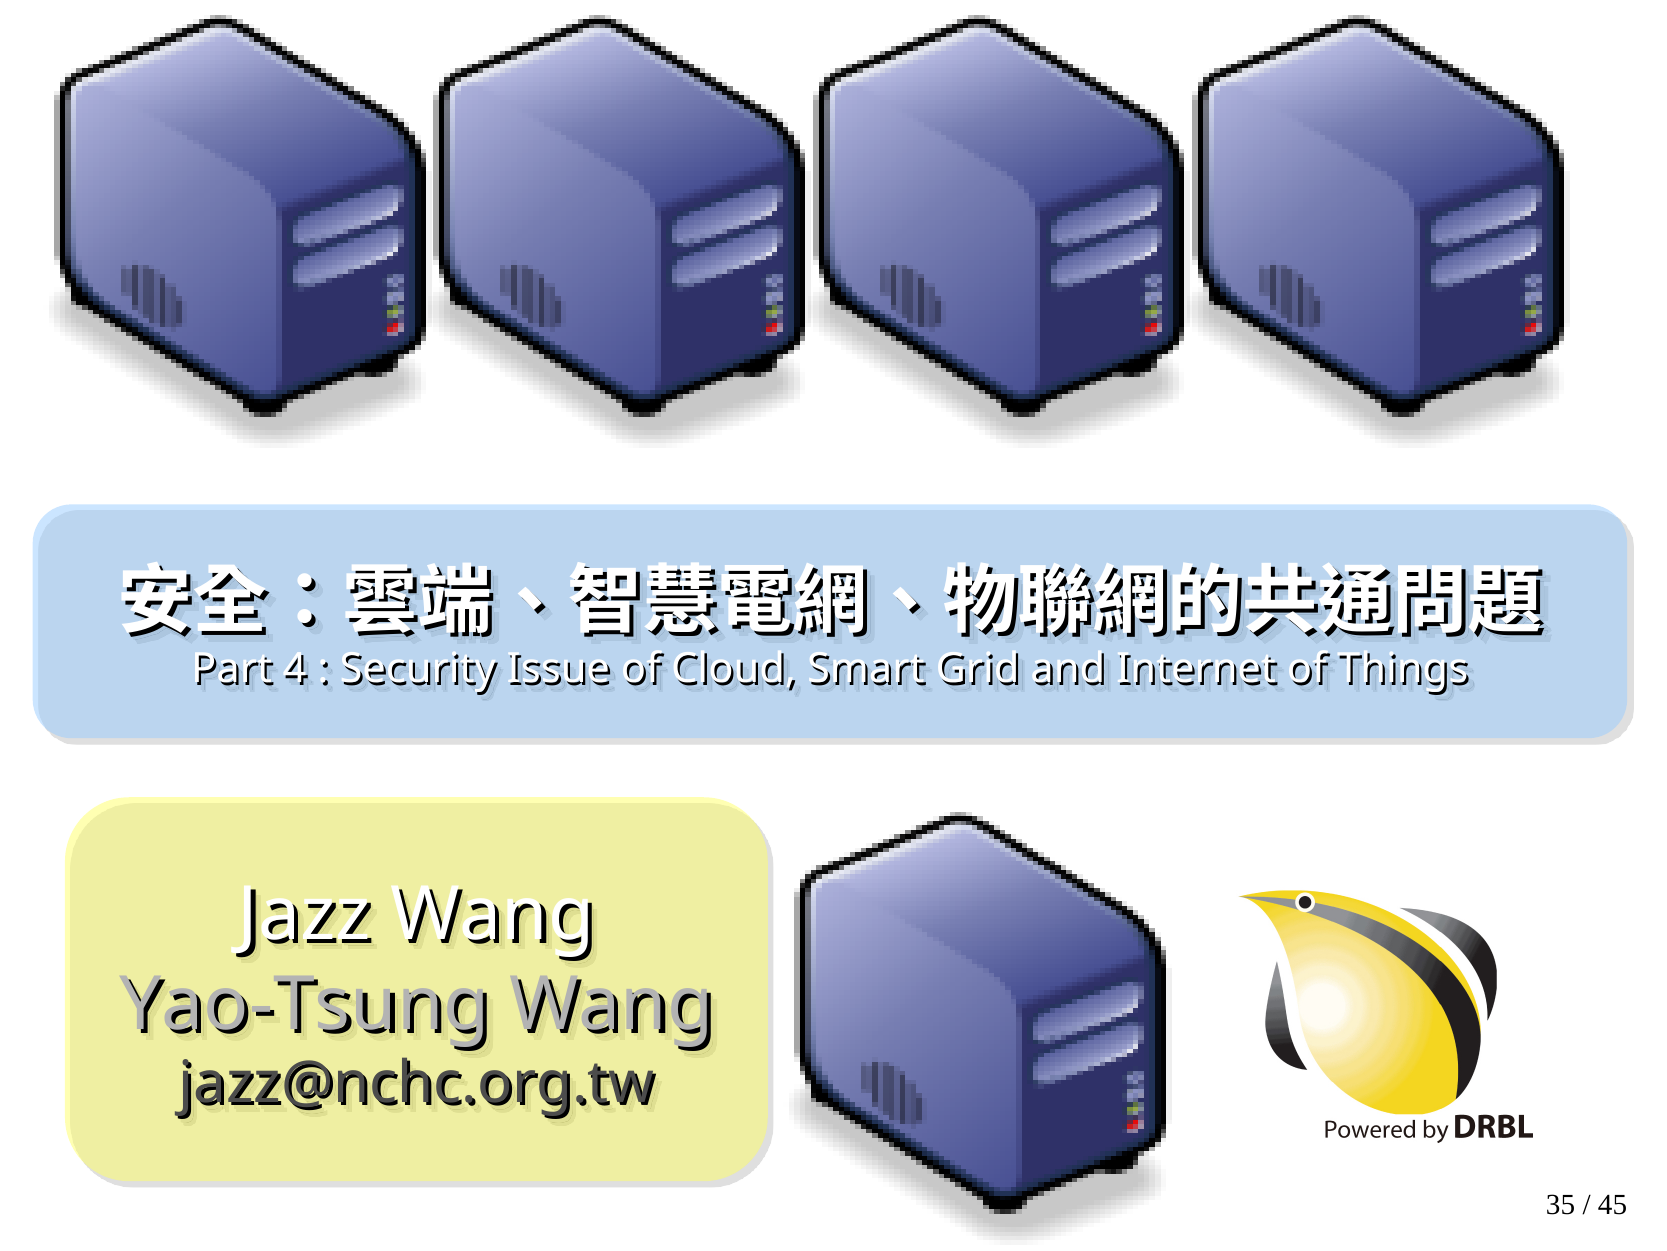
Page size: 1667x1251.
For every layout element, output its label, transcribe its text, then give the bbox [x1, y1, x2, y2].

picture [767, 799, 1211, 1249]
text_box Jazz Wang Yao-Tsung Wang jazz@nchc.org.tw [64, 797, 767, 1182]
picture [27, 2, 1609, 502]
text_box 安全：雲端、智慧電網、物聯網的共通問題 Part 4 : Security Issue of Cloud, Smart Grid and Internet of Things [32, 504, 1628, 739]
picture [1224, 874, 1548, 1152]
